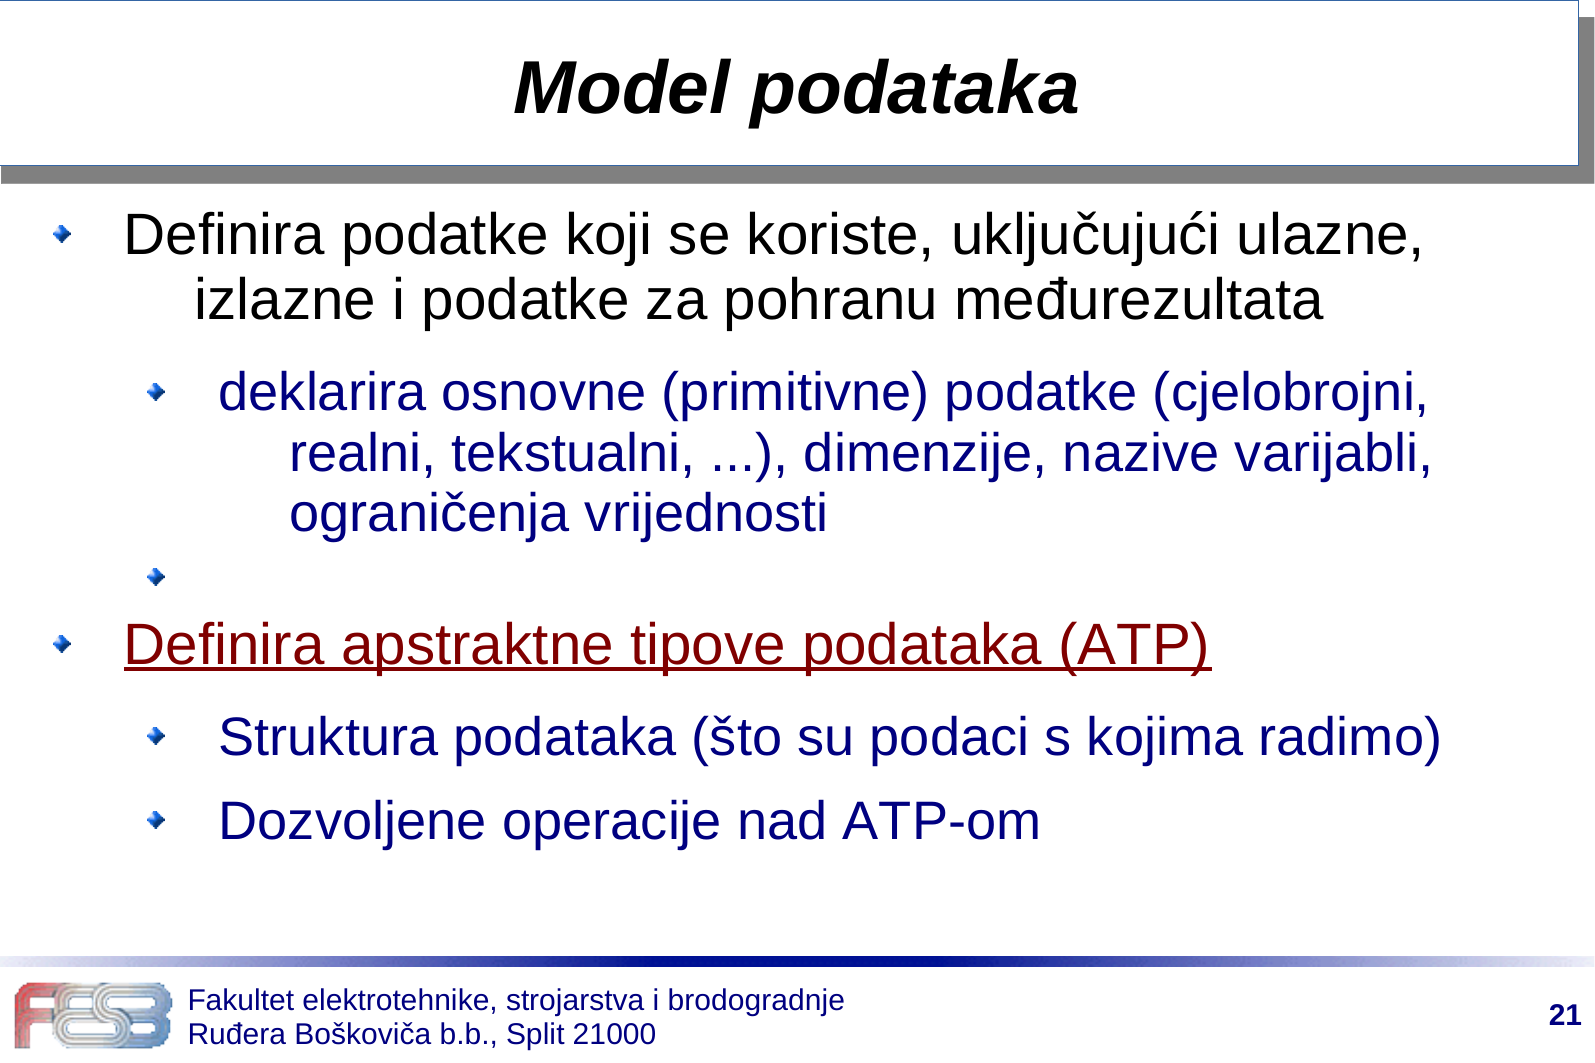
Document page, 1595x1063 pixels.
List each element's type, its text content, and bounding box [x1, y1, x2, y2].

picture [9, 975, 177, 1059]
title Model podataka [0, 0, 1595, 175]
list Definira podatke koji se koriste, uključujući ulazne, izlazne i podatke za pohranu međurezultata deklarira osnovne (primitivne) podatke (cjelobrojni, realni, tekstualni, ...), dimenzije, nazive varijabli, ograničenja vrijednosti Definira apstraktne tipove podataka (ATP) Struktura podataka (što su podaci s kojima radimo) Dozvoljene operacije nad ATP-om [29, 201, 1565, 944]
picture [0, 956, 1595, 967]
